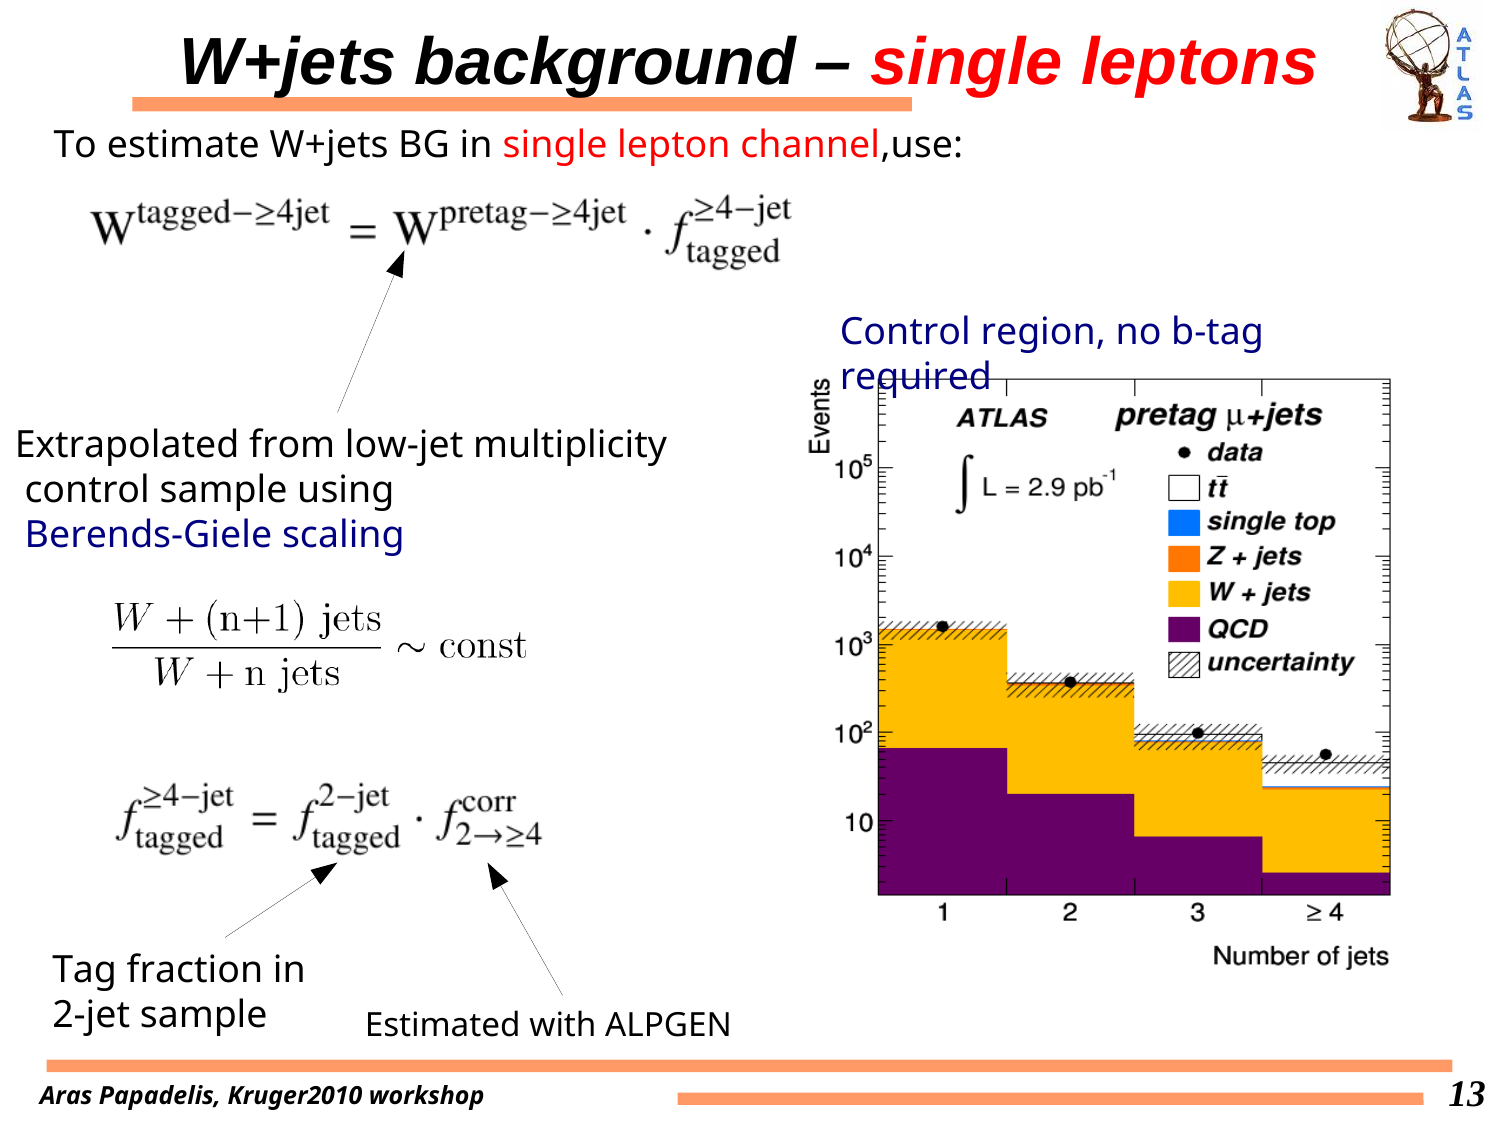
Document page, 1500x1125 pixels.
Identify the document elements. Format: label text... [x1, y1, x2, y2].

picture [792, 359, 1426, 983]
text_box Control region, no b-tag required [825, 299, 1426, 360]
text_box To estimate W+jets BG in single lepton channel,use: [38, 112, 938, 173]
text_box Estimated with ALPGEN [349, 995, 788, 1051]
picture [973, 371, 985, 387]
picture [112, 599, 526, 693]
text_box Tag fraction in 2-jet sample [37, 937, 338, 1043]
title W+jets background – single leptons [137, 15, 1342, 109]
picture [75, 173, 812, 300]
text_box Extrapolated from low-jet multiplicity control sample using Berends-Giele scaling [0, 412, 792, 563]
picture [1380, 0, 1483, 132]
picture [75, 774, 563, 863]
